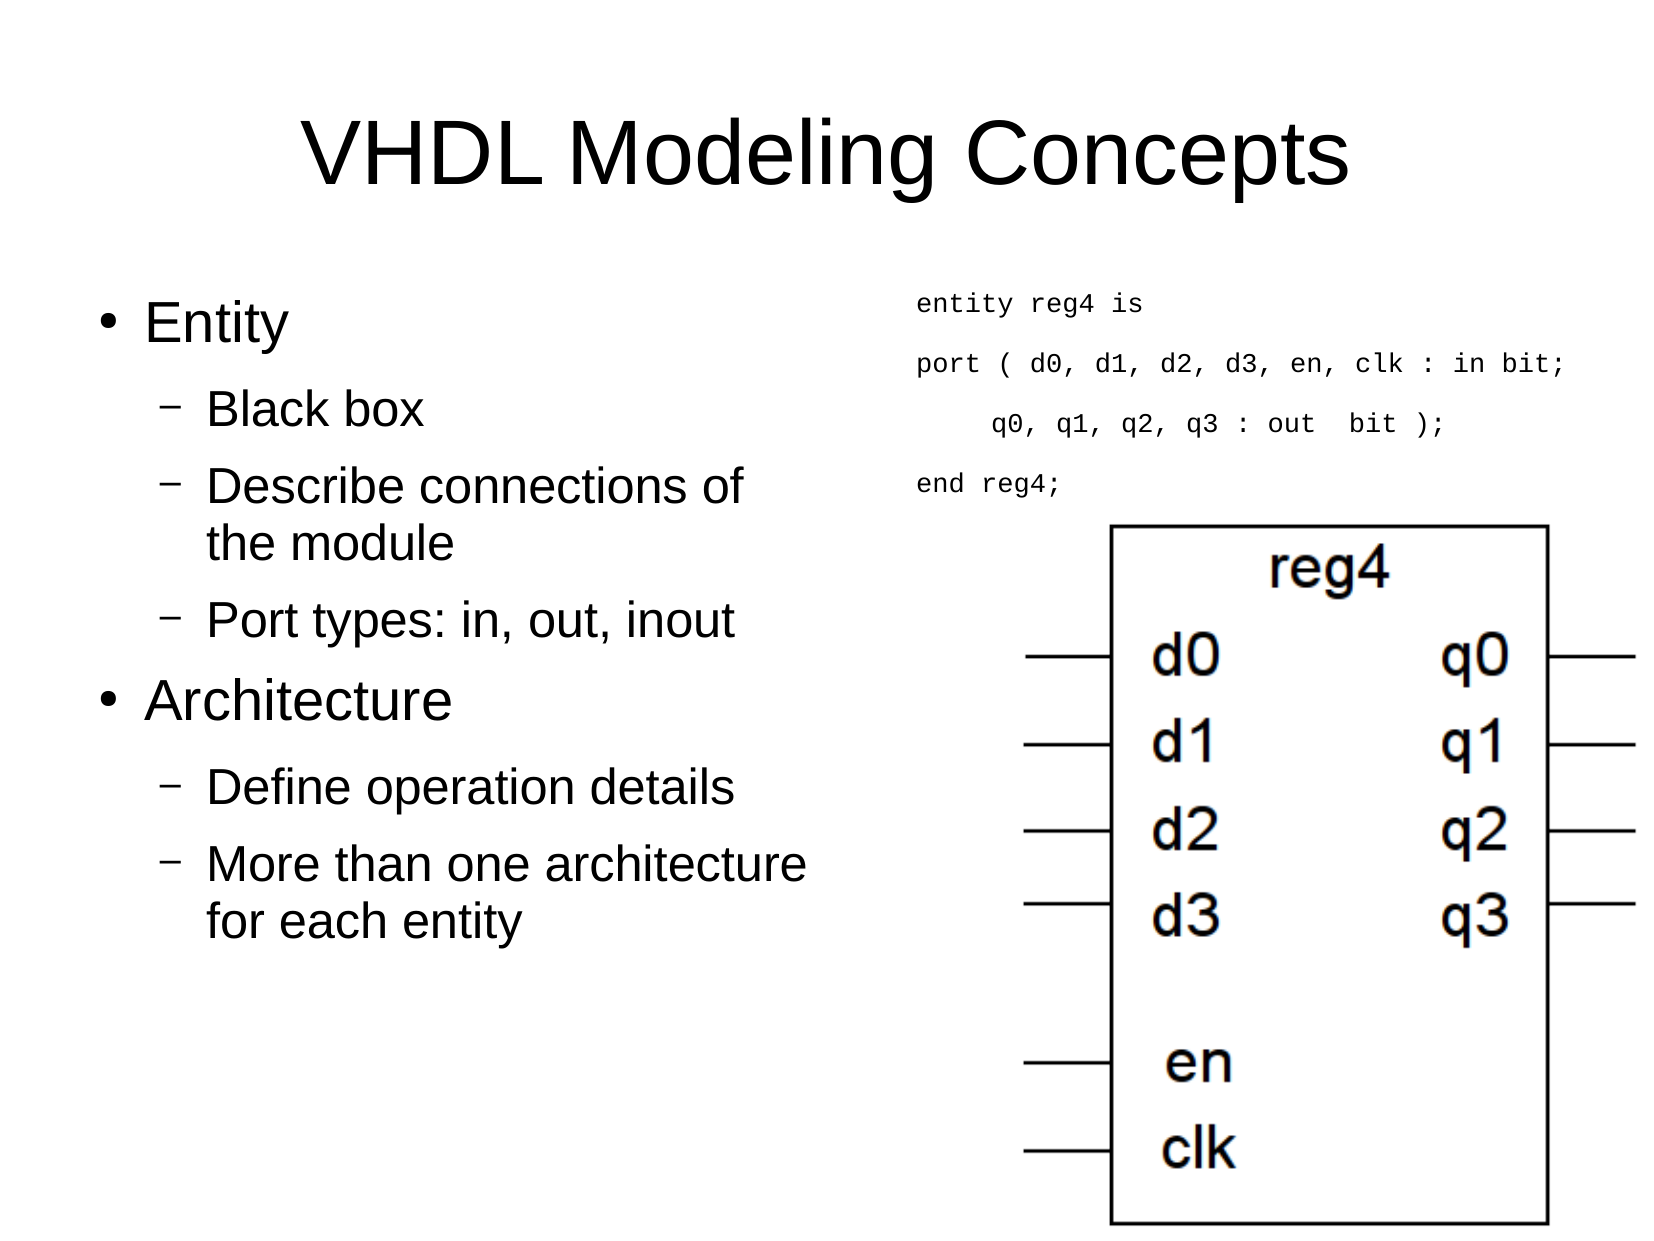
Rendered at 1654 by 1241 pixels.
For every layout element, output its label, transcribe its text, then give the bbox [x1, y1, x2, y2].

title VHDL Modeling Concepts [82, 49, 1571, 257]
picture [1020, 521, 1642, 1231]
list entity reg4 is port ( d0, d1, d2, d3, en, clk : in bit; q0, q1, q2, q3 : out bit ); end reg4; [845, 290, 1572, 1010]
list Entity Black box Describe connections of the module Port types: in, out, inout Architecture Define operation details More than one architecture for each entity [82, 290, 809, 1010]
